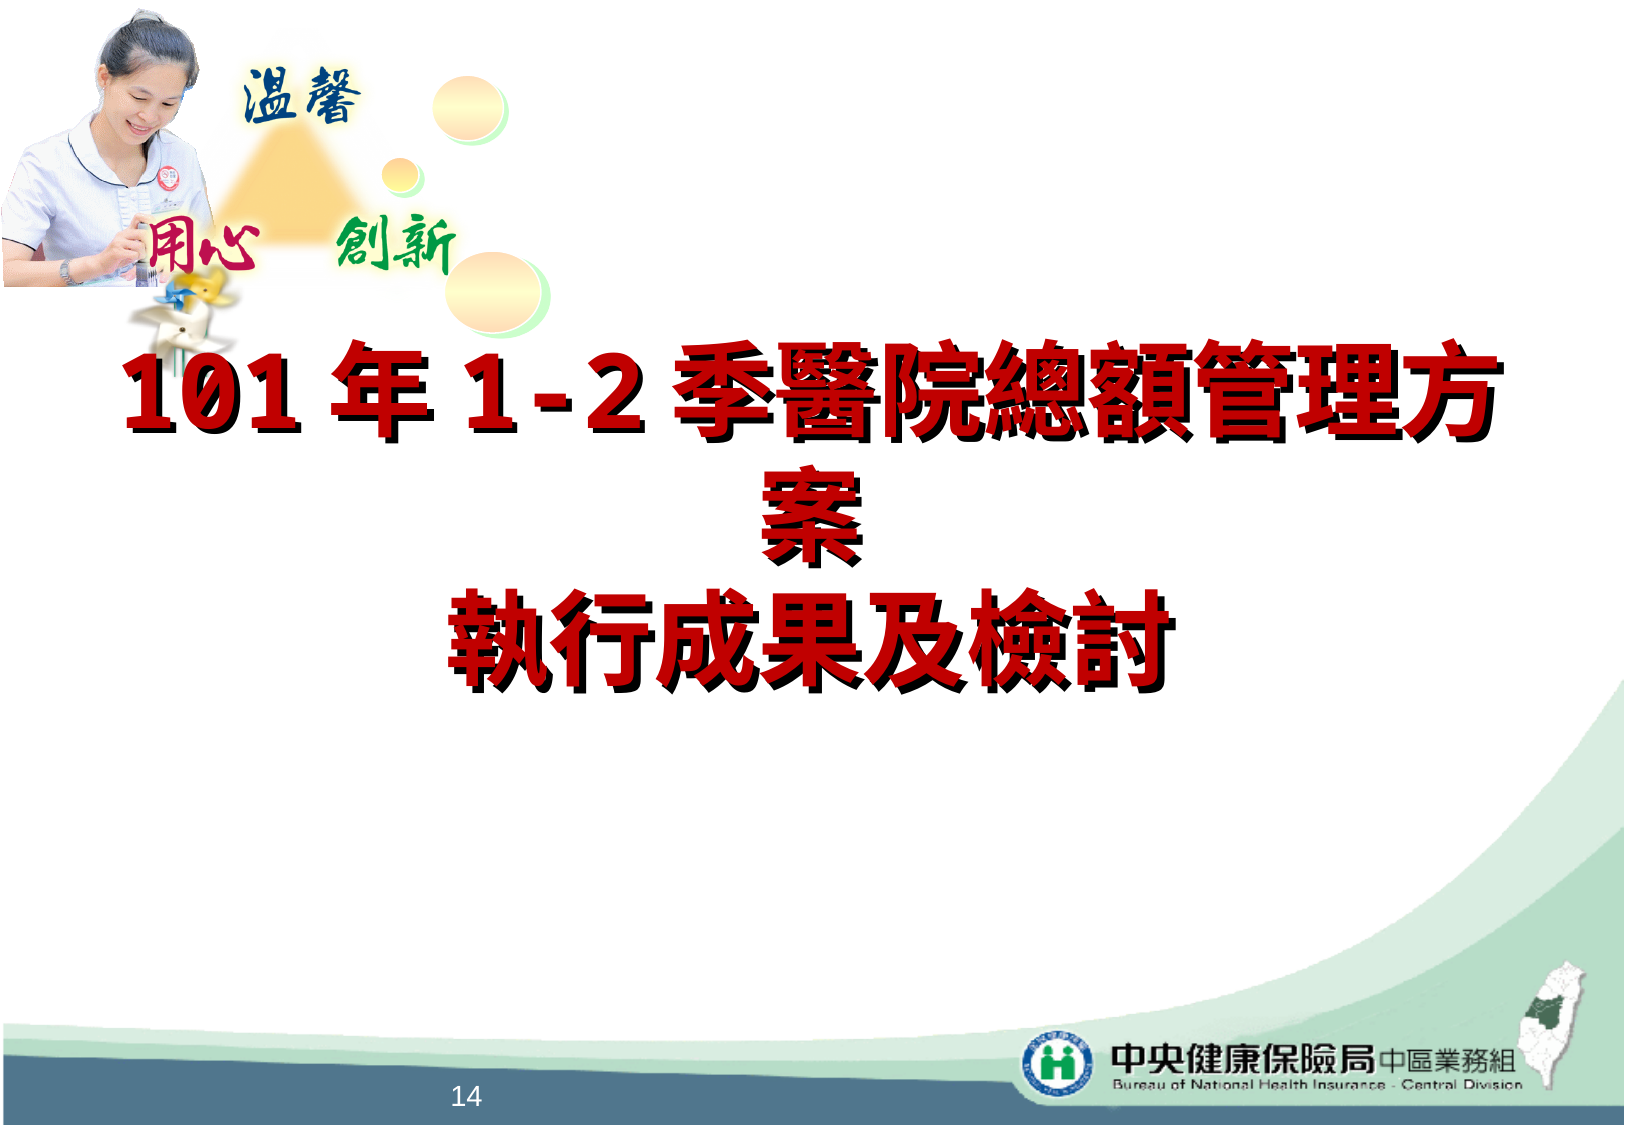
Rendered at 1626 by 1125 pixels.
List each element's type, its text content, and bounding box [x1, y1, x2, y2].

title 101年1-2季醫院總額管理方案 執行成果及檢討 [56, 316, 1563, 645]
text_box [435, 1065, 815, 1125]
